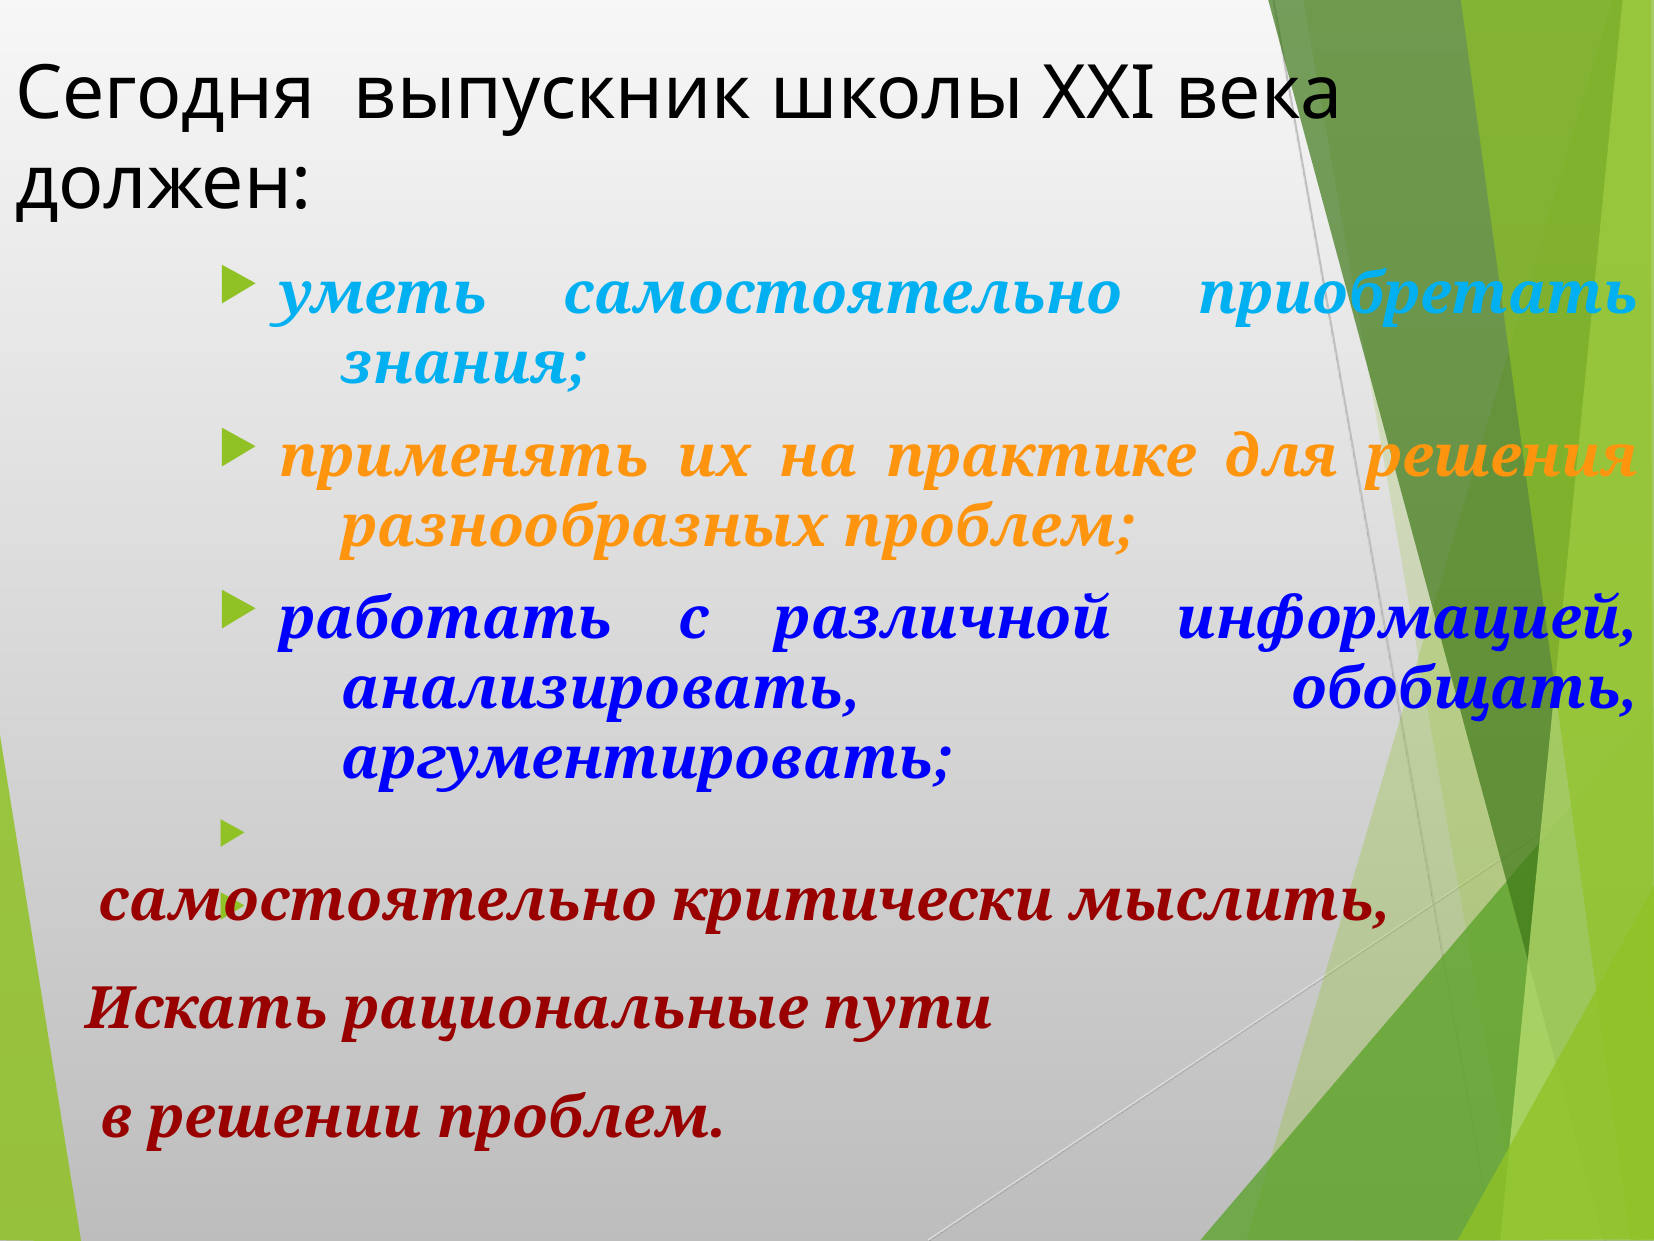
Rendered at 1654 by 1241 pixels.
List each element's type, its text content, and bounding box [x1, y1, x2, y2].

title Сегодня выпускник школы XXI века должен: [0, 36, 1489, 434]
text_box самостоятельно критически мыслить, Искать рациональные пути в решении проблем. [70, 850, 1593, 1163]
list уметь самостоятельно приобретать знания; применять их на практике для решения разнообразных проблем; работать с различной информацией, анализировать, обобщать, аргументировать; [202, 247, 1654, 1144]
